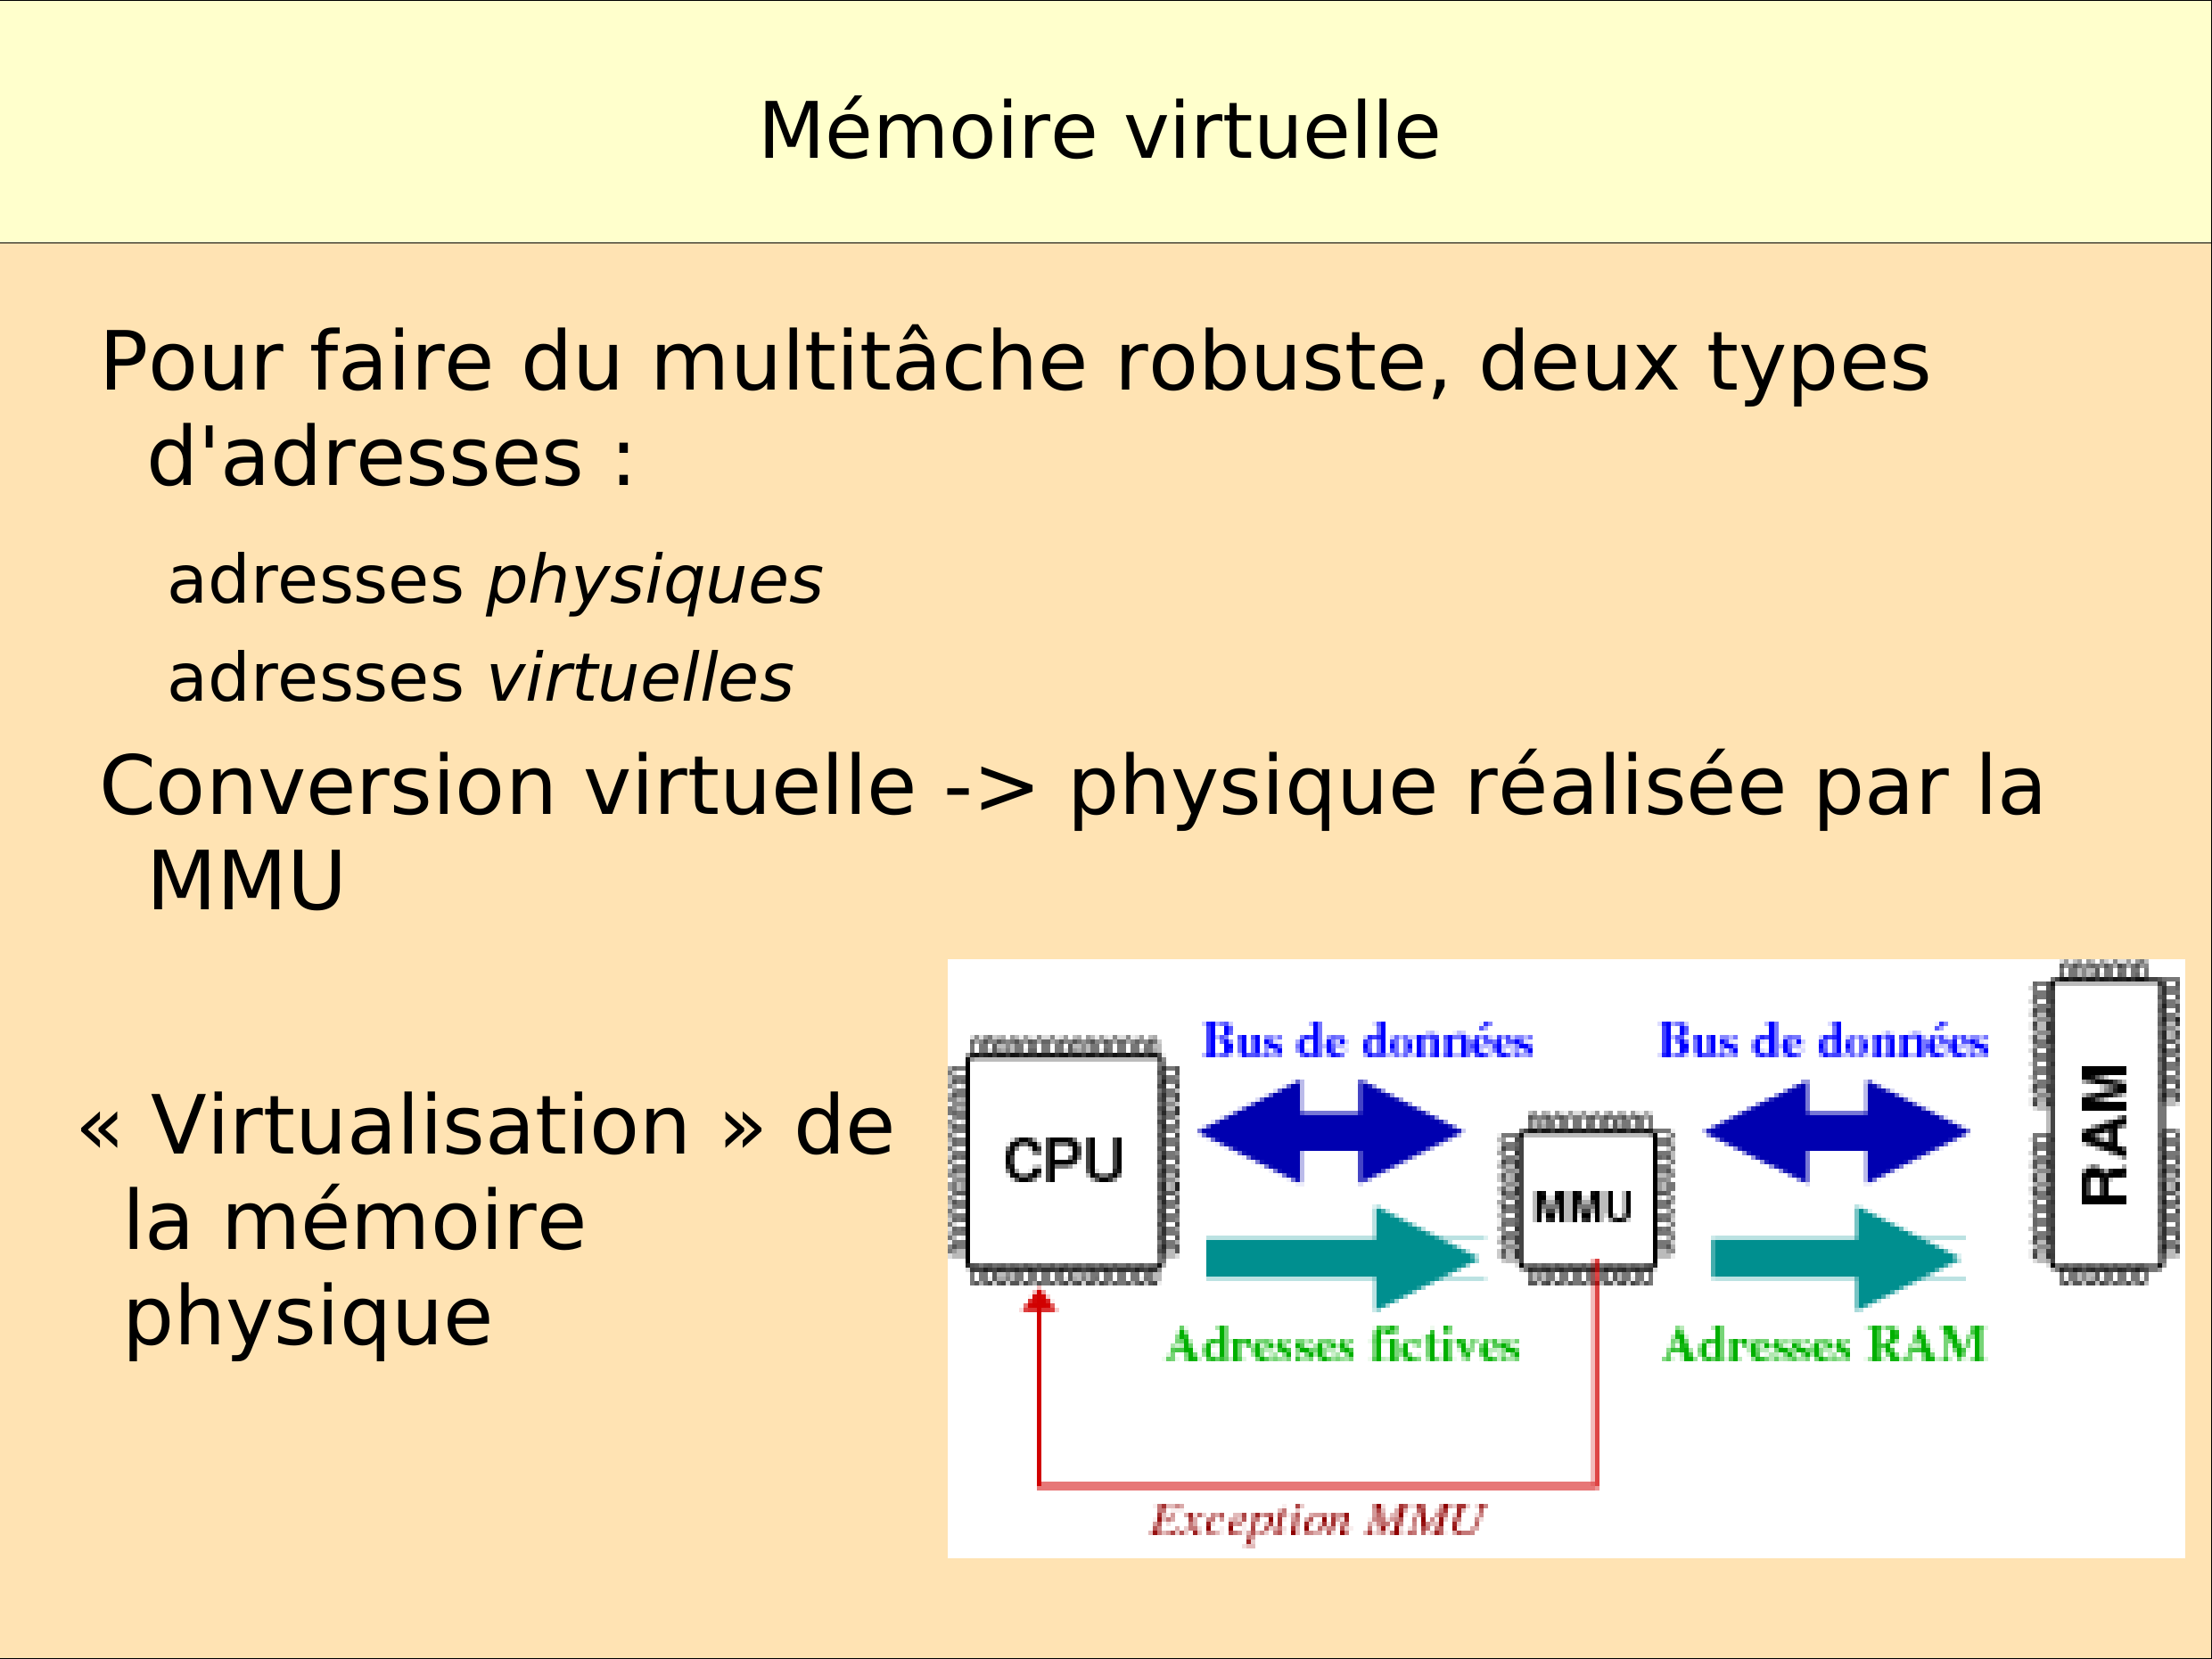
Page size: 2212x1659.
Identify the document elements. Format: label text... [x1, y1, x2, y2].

list Pour faire du multitâche robuste, deux types d'adresses : adresses physiques adresses virtuelles Conversion virtuelle -> physique réalisée par la MMU [83, 314, 2116, 1409]
title Mémoire virtuelle [153, 51, 2048, 211]
picture [948, 959, 2185, 1558]
list « Virtualisation » de la mémoire physique [59, 1078, 931, 1475]
